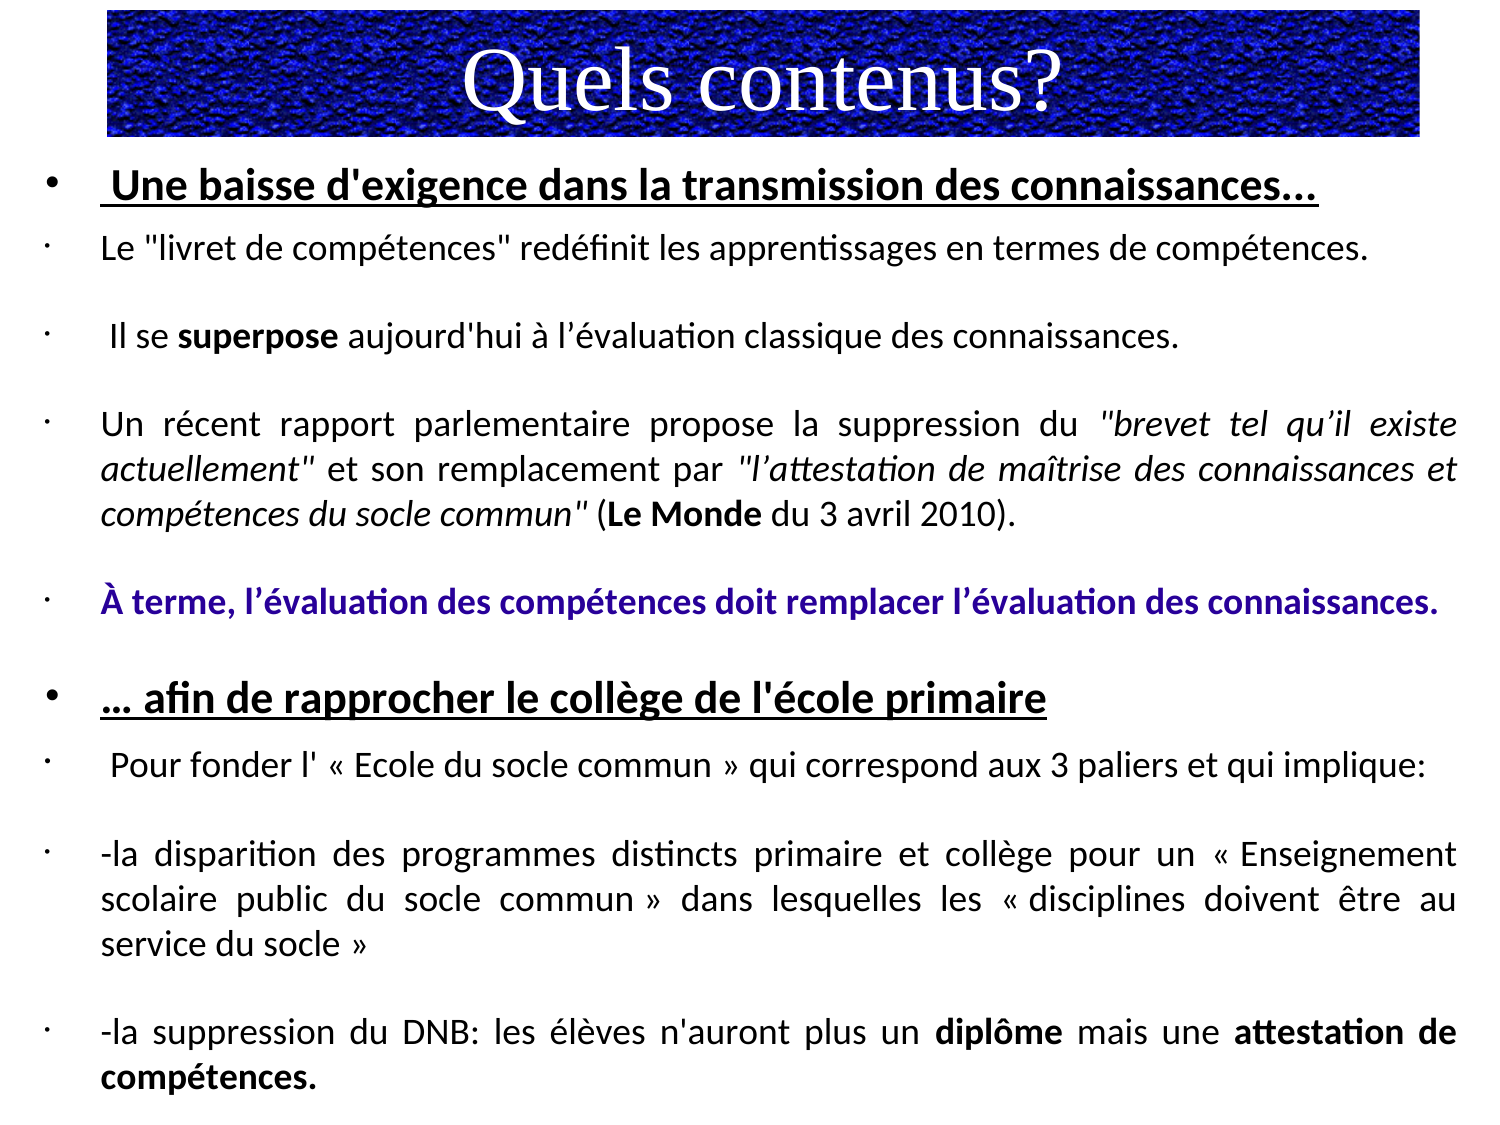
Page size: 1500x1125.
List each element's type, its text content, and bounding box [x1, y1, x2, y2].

list Une baisse d'exigence dans la transmission des connaissances... Le "livret de compétences" redéfinit les apprentissages en termes de compétences. Il se superpose aujourd'hui à l’évaluation classique des connaissances. Un récent rapport parlementaire propose la suppression du "brevet tel qu’il existe actuellement" et son remplacement par "l’attestation de maîtrise des connaissances et compétences du socle commun" (Le Monde du 3 avril 2010). À terme, l’évaluation des compétences doit remplacer l’évaluation des connaissances. … afin de rapprocher le collège de l'école primaire Pour fonder l' « Ecole du socle commun » qui correspond aux 3 paliers et qui implique: -la disparition des programmes distincts primaire et collège pour un « Enseignement scolaire public du socle commun » dans lesquelles les « disciplines doivent être au service du socle » -la suppression du DNB: les élèves n'auront plus un diplôme mais une attestation de compétences. [29, 147, 1473, 1105]
title Quels contenus? [107, 10, 1420, 137]
